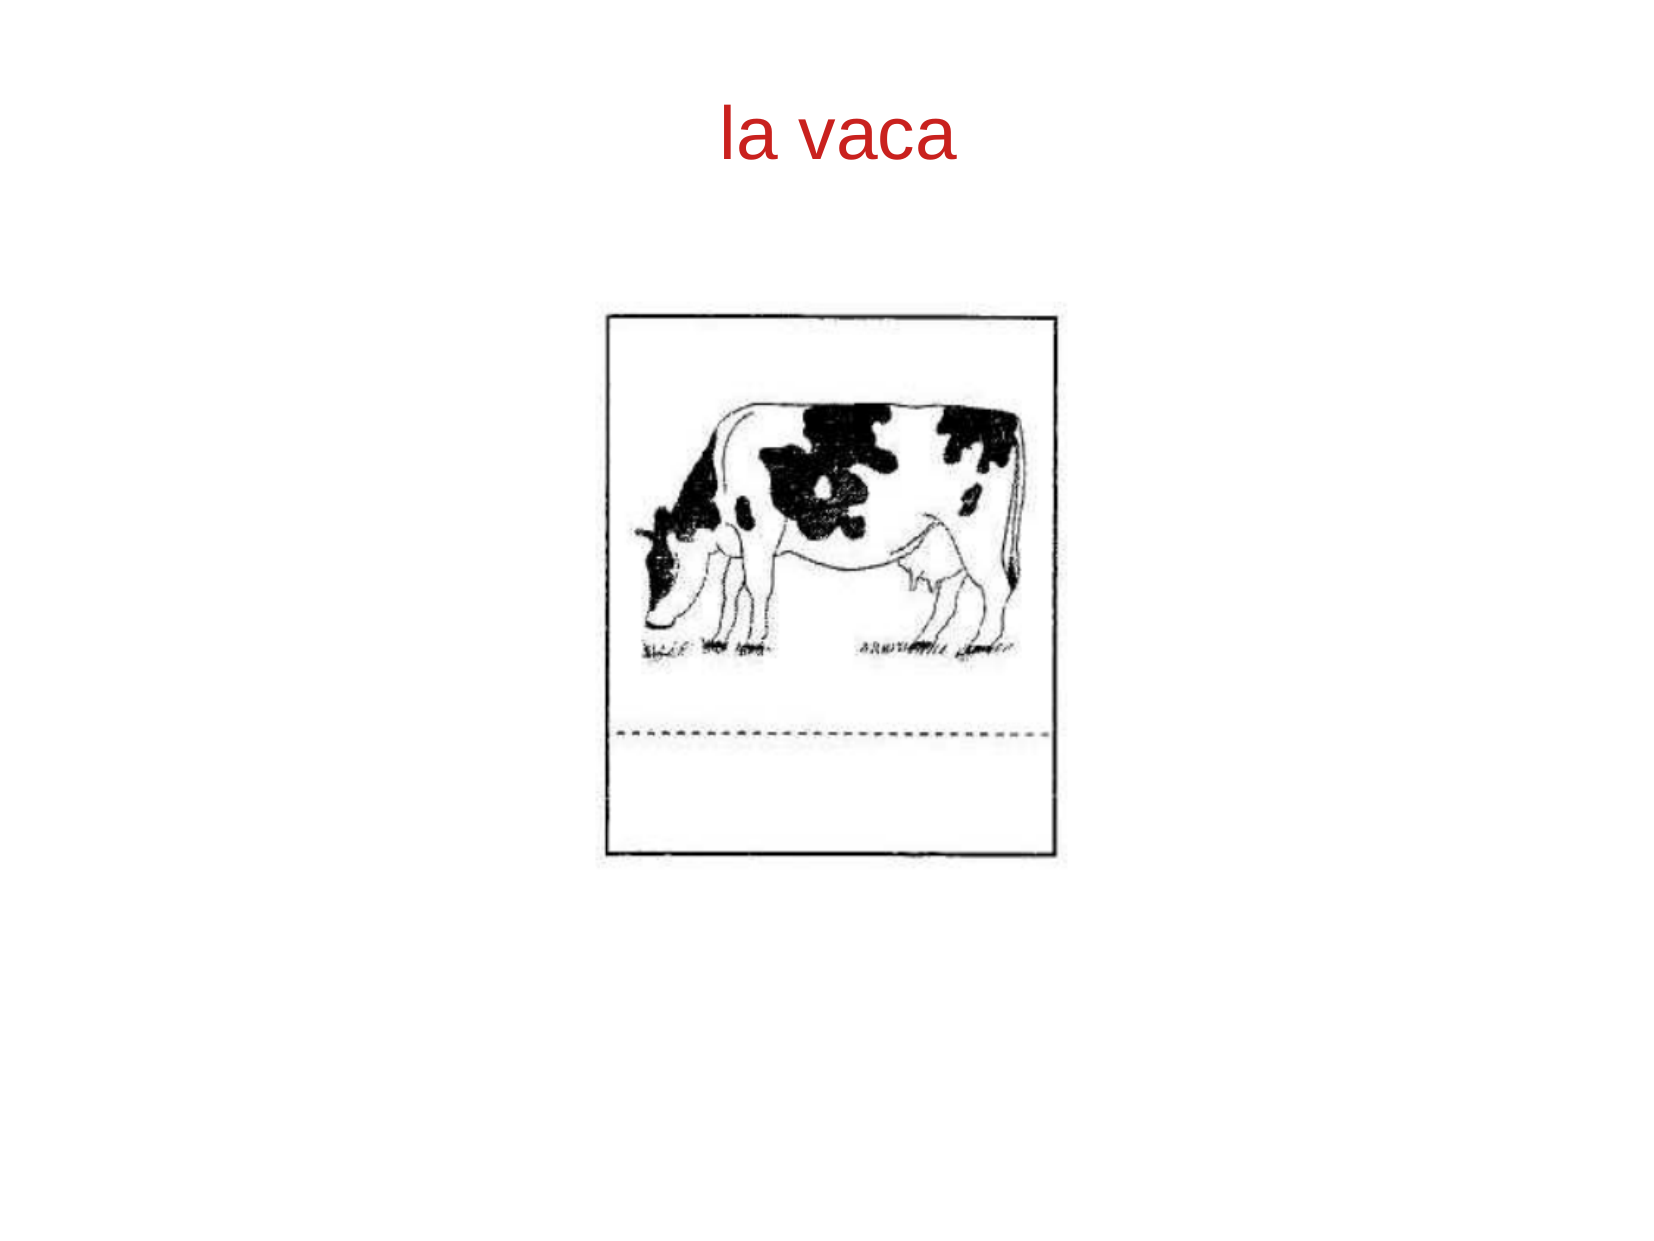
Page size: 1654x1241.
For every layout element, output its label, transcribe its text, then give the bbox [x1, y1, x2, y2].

picture [581, 291, 1094, 873]
text_box la vaca [389, 58, 1288, 201]
